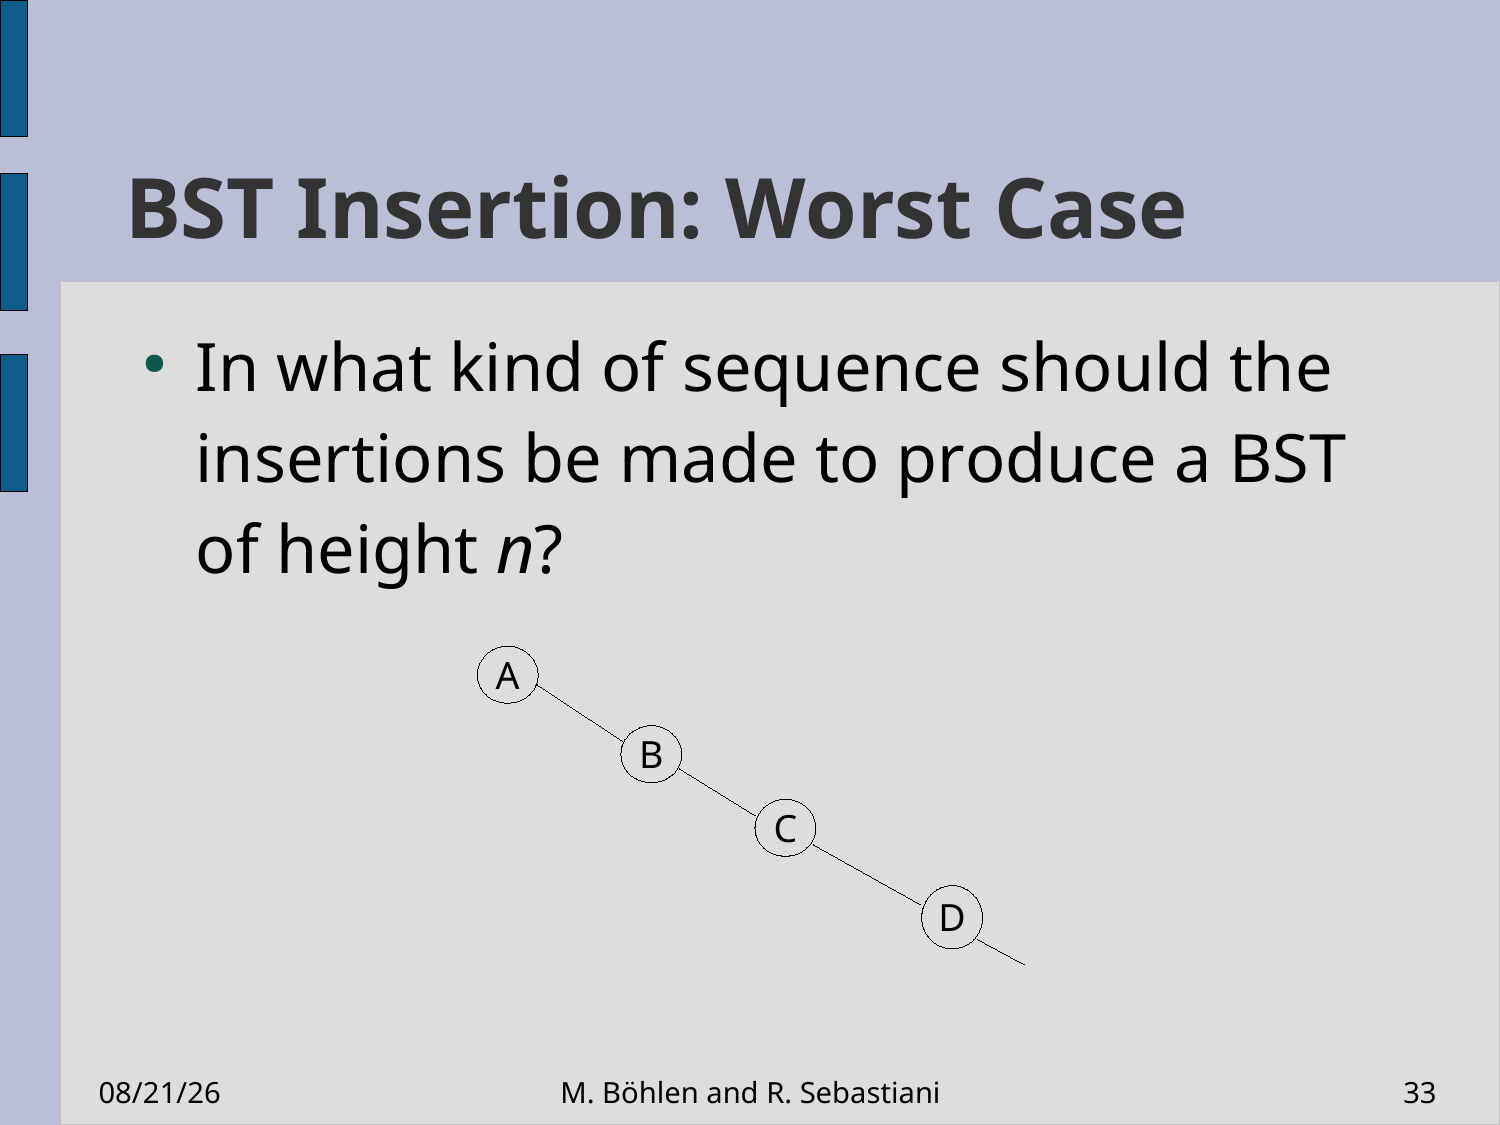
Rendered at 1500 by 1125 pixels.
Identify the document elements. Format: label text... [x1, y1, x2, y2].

text_box D [921, 885, 983, 949]
text_box B [620, 725, 682, 783]
text_box C [754, 799, 816, 857]
text_box A [477, 646, 539, 704]
title BST Insertion: Worst Case [110, 67, 1392, 271]
list In what kind of sequence should the insertions be made to produce a BST of height n? [110, 312, 1392, 600]
